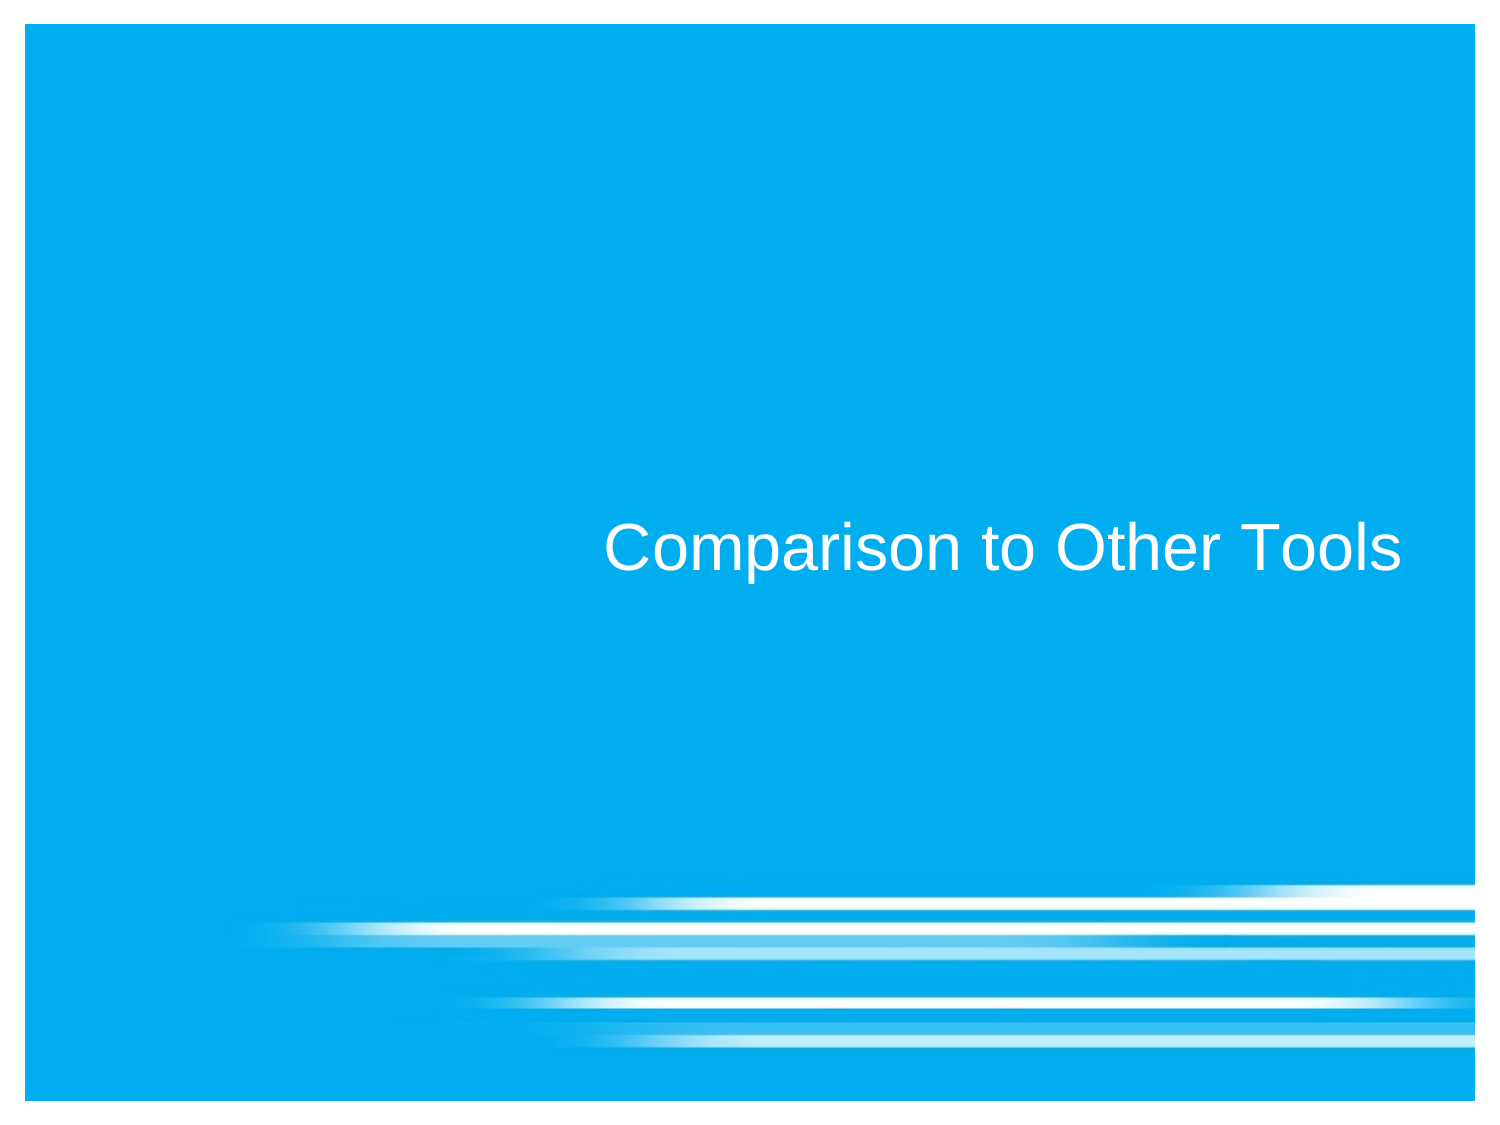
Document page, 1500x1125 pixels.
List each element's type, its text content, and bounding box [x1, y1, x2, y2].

picture [572, 884, 1475, 911]
title Comparison to Other Tools [53, 449, 1404, 638]
picture [278, 921, 1475, 961]
picture [579, 1023, 1475, 1048]
picture [483, 996, 1475, 1009]
